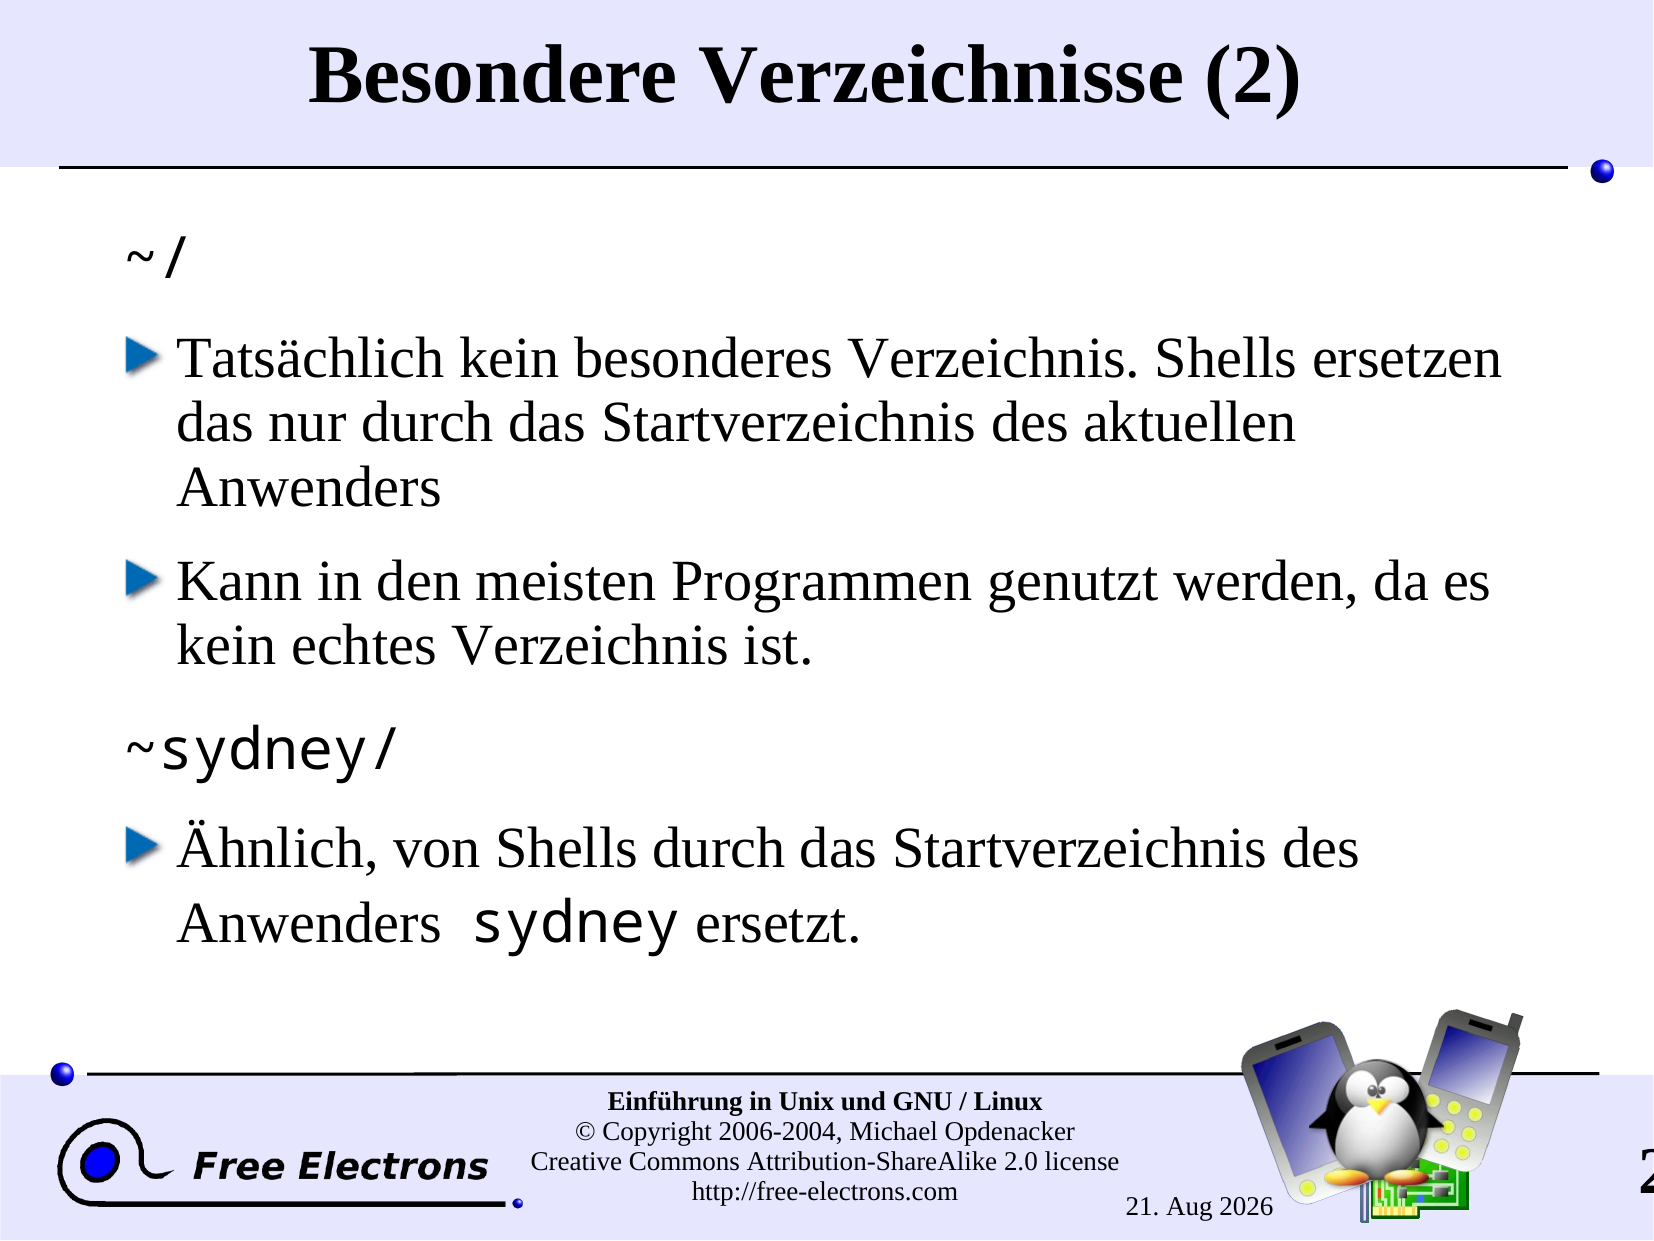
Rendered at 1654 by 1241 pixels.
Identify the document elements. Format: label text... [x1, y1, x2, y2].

picture [50, 1107, 527, 1216]
title Besondere Verzeichnisse (2) [60, 12, 1551, 138]
picture [1231, 1007, 1538, 1241]
list ~/ Tatsächlich kein besonderes Verzeichnis. Shells ersetzen das nur durch das Startverzeichnis des aktuellen Anwenders Kann in den meisten Programmen genutzt werden, da es kein echtes Verzeichnis ist. ~sydney/ Ähnlich, von Shells durch das Startverzeichnis des Anwenders sydney ersetzt. [105, 216, 1518, 1066]
